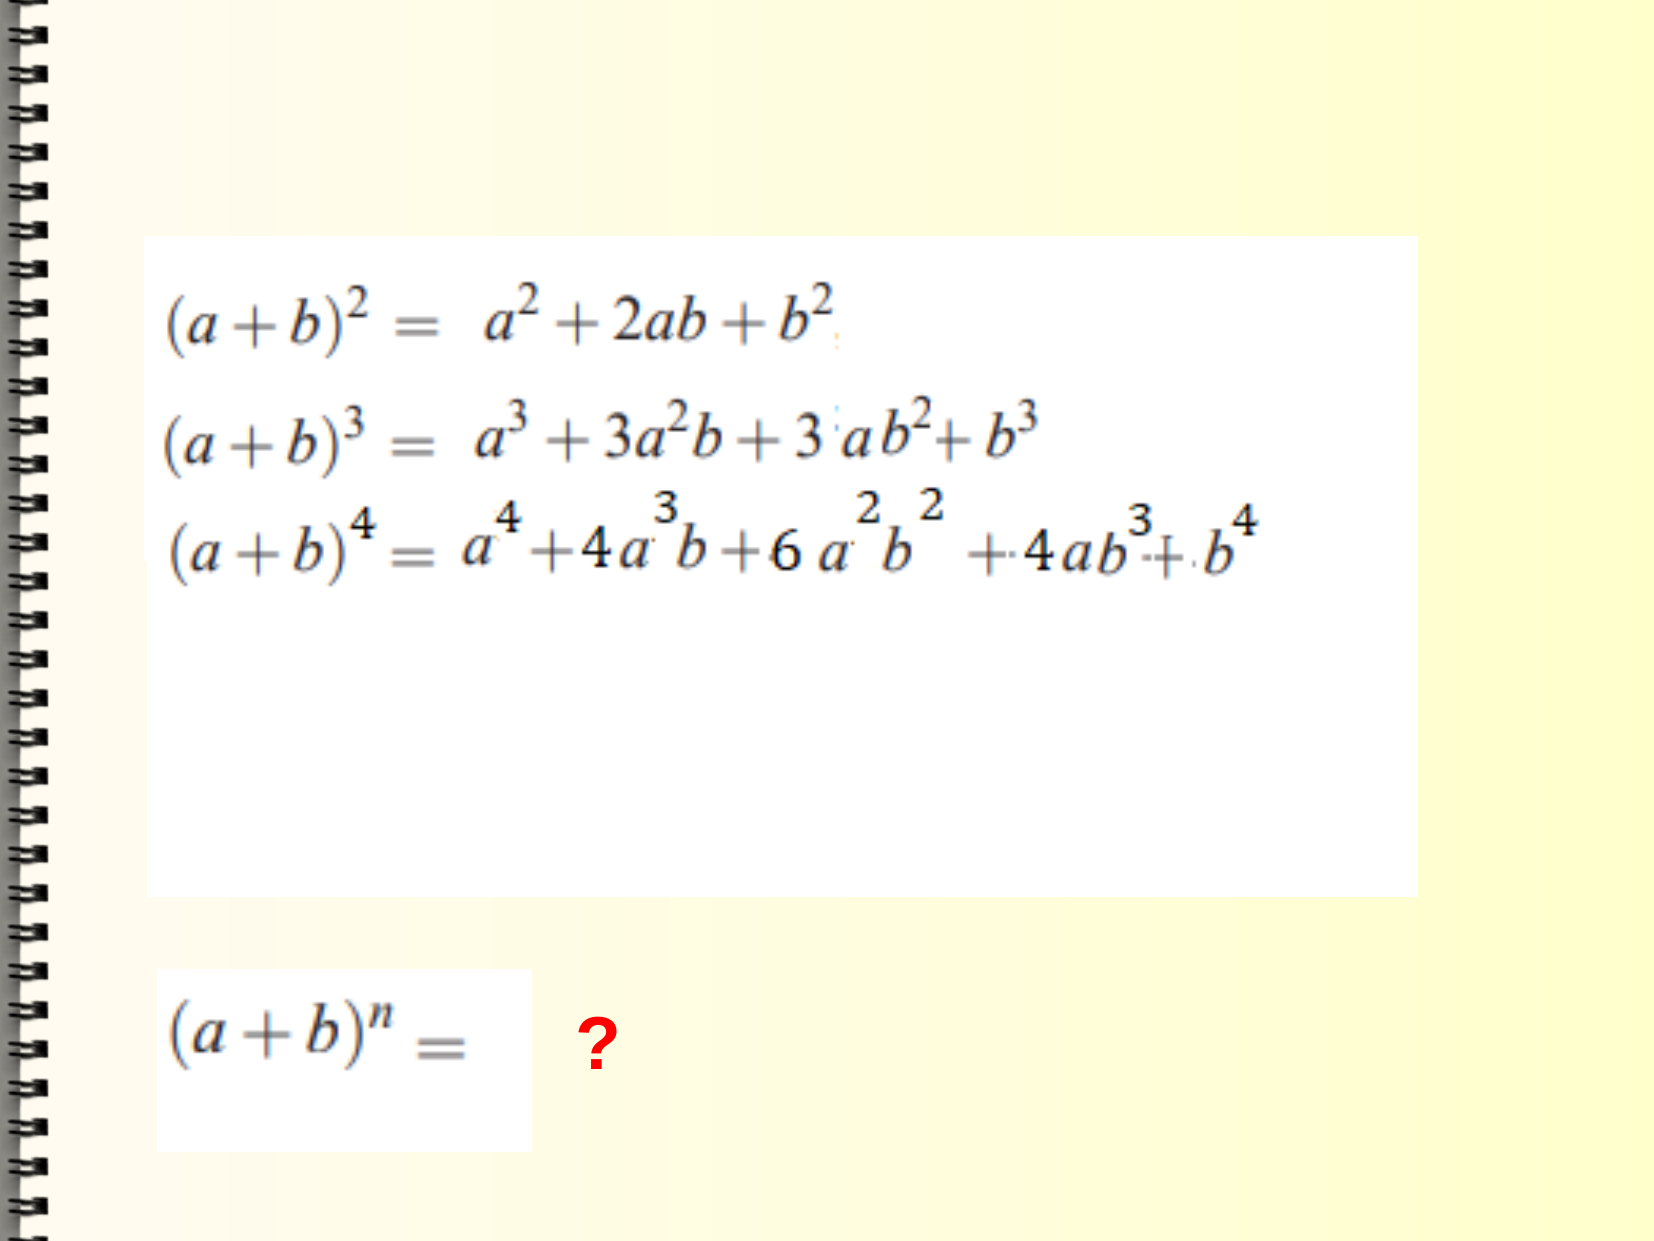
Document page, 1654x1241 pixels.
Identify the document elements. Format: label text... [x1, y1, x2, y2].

picture [0, 0, 1654, 1241]
text_box ? [561, 993, 768, 1093]
picture [157, 969, 532, 1152]
picture [144, 236, 1418, 897]
